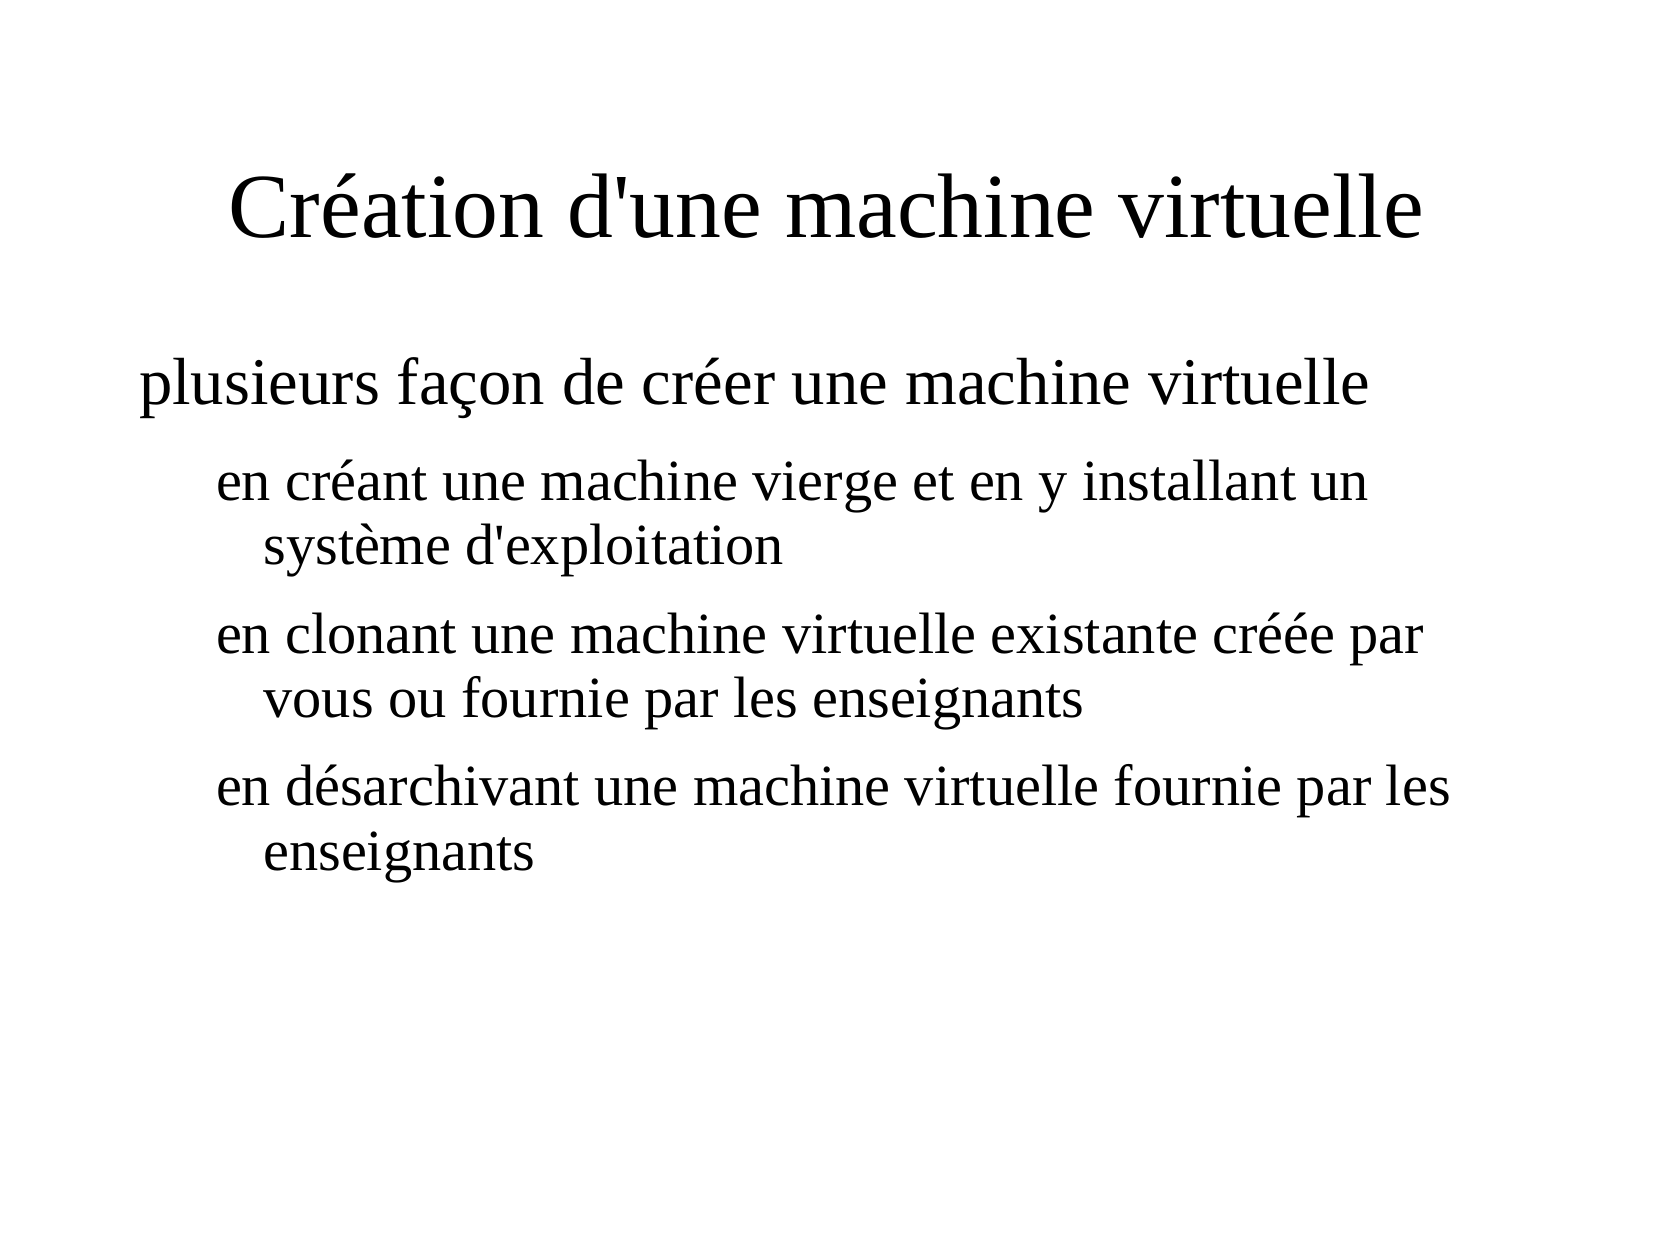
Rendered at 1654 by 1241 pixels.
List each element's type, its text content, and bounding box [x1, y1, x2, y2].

title Création d'une machine virtuelle [121, 102, 1534, 311]
list plusieurs façon de créer une machine virtuelle en créant une machine vierge et en y installant un système d'exploitation en clonant une machine virtuelle existante créée par vous ou fournie par les enseignants en désarchivant une machine virtuelle fournie par les enseignants [121, 344, 1534, 1127]
